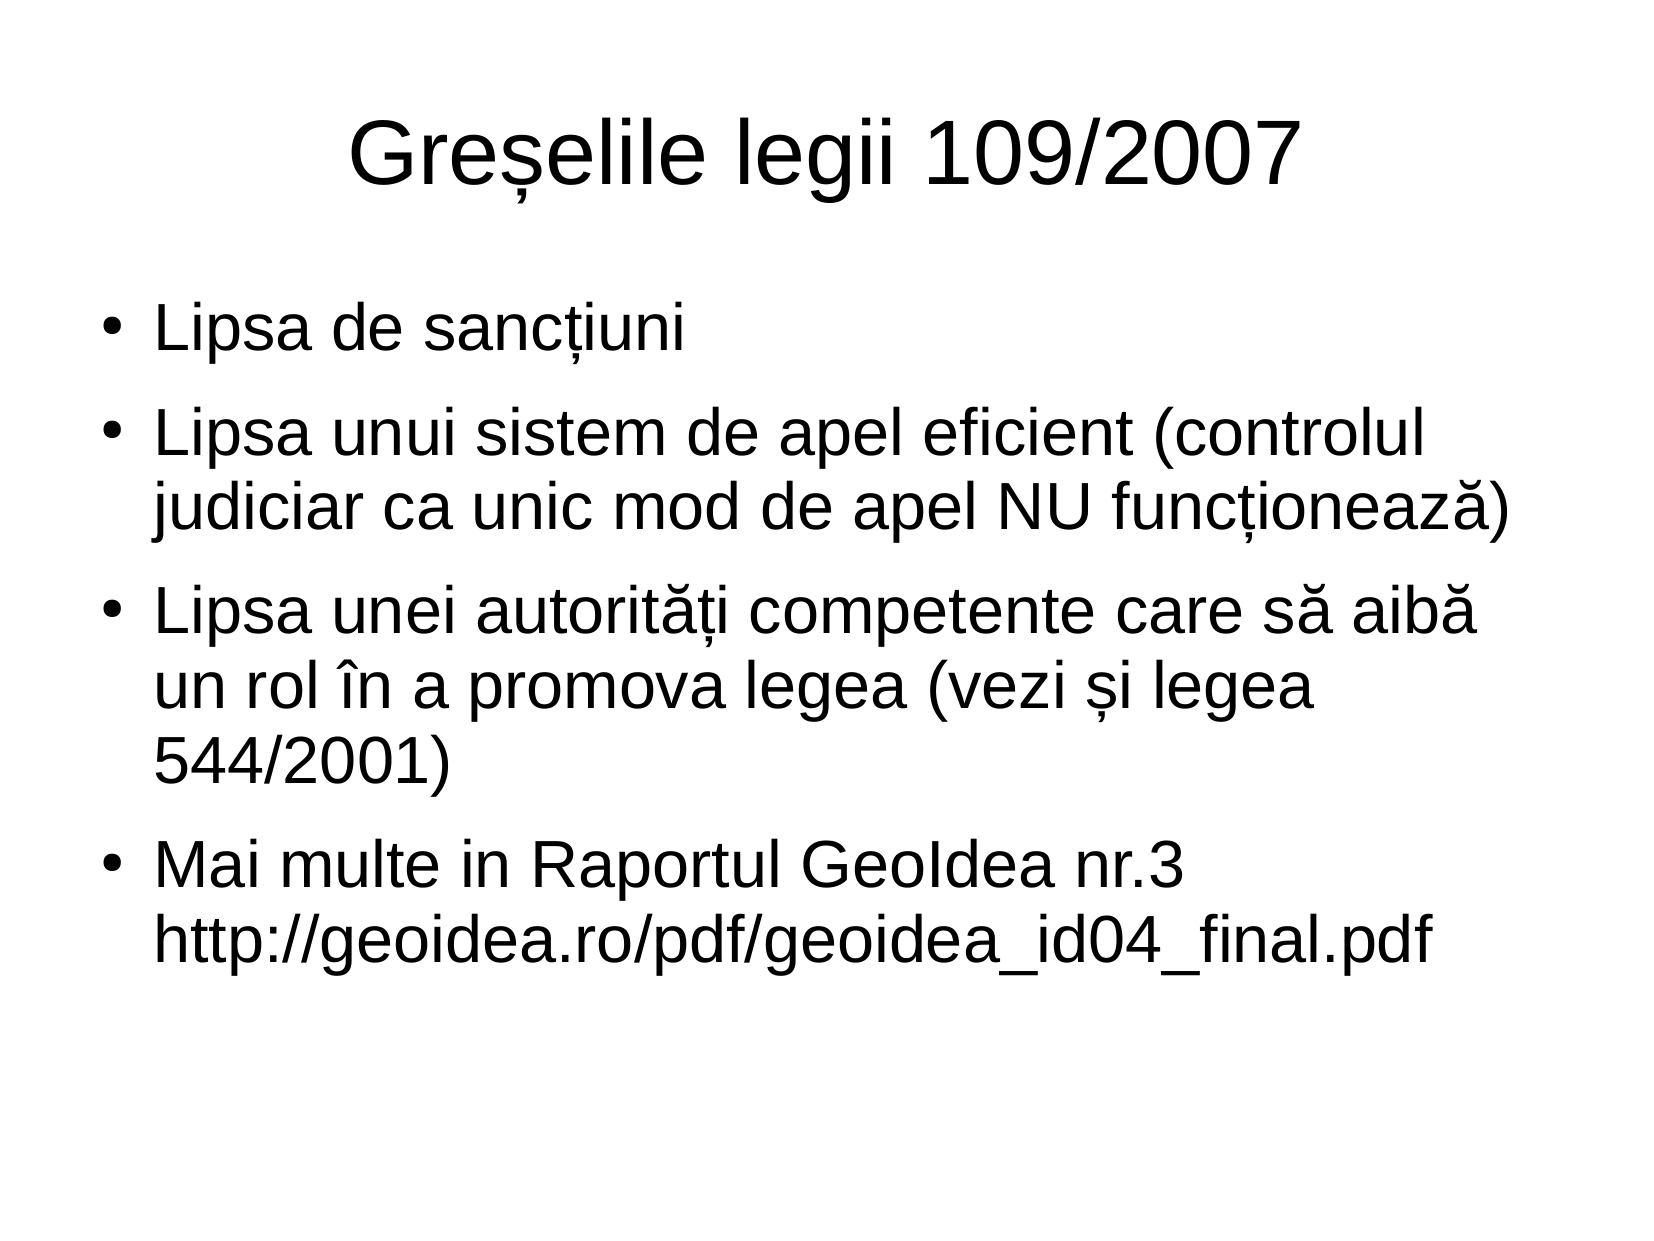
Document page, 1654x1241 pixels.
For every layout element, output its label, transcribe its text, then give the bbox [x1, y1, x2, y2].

list Lipsa de sancțiuni Lipsa unui sistem de apel eficient (controlul judiciar ca unic mod de apel NU funcționează) Lipsa unei autorități competente care să aibă un rol în a promova legea (vezi și legea 544/2001) Mai multe in Raportul GeoIdea nr.3 http://geoidea.ro/pdf/geoidea_id04_final.pdf [82, 290, 1538, 1010]
title Greșelile legii 109/2007 [82, 49, 1571, 257]
